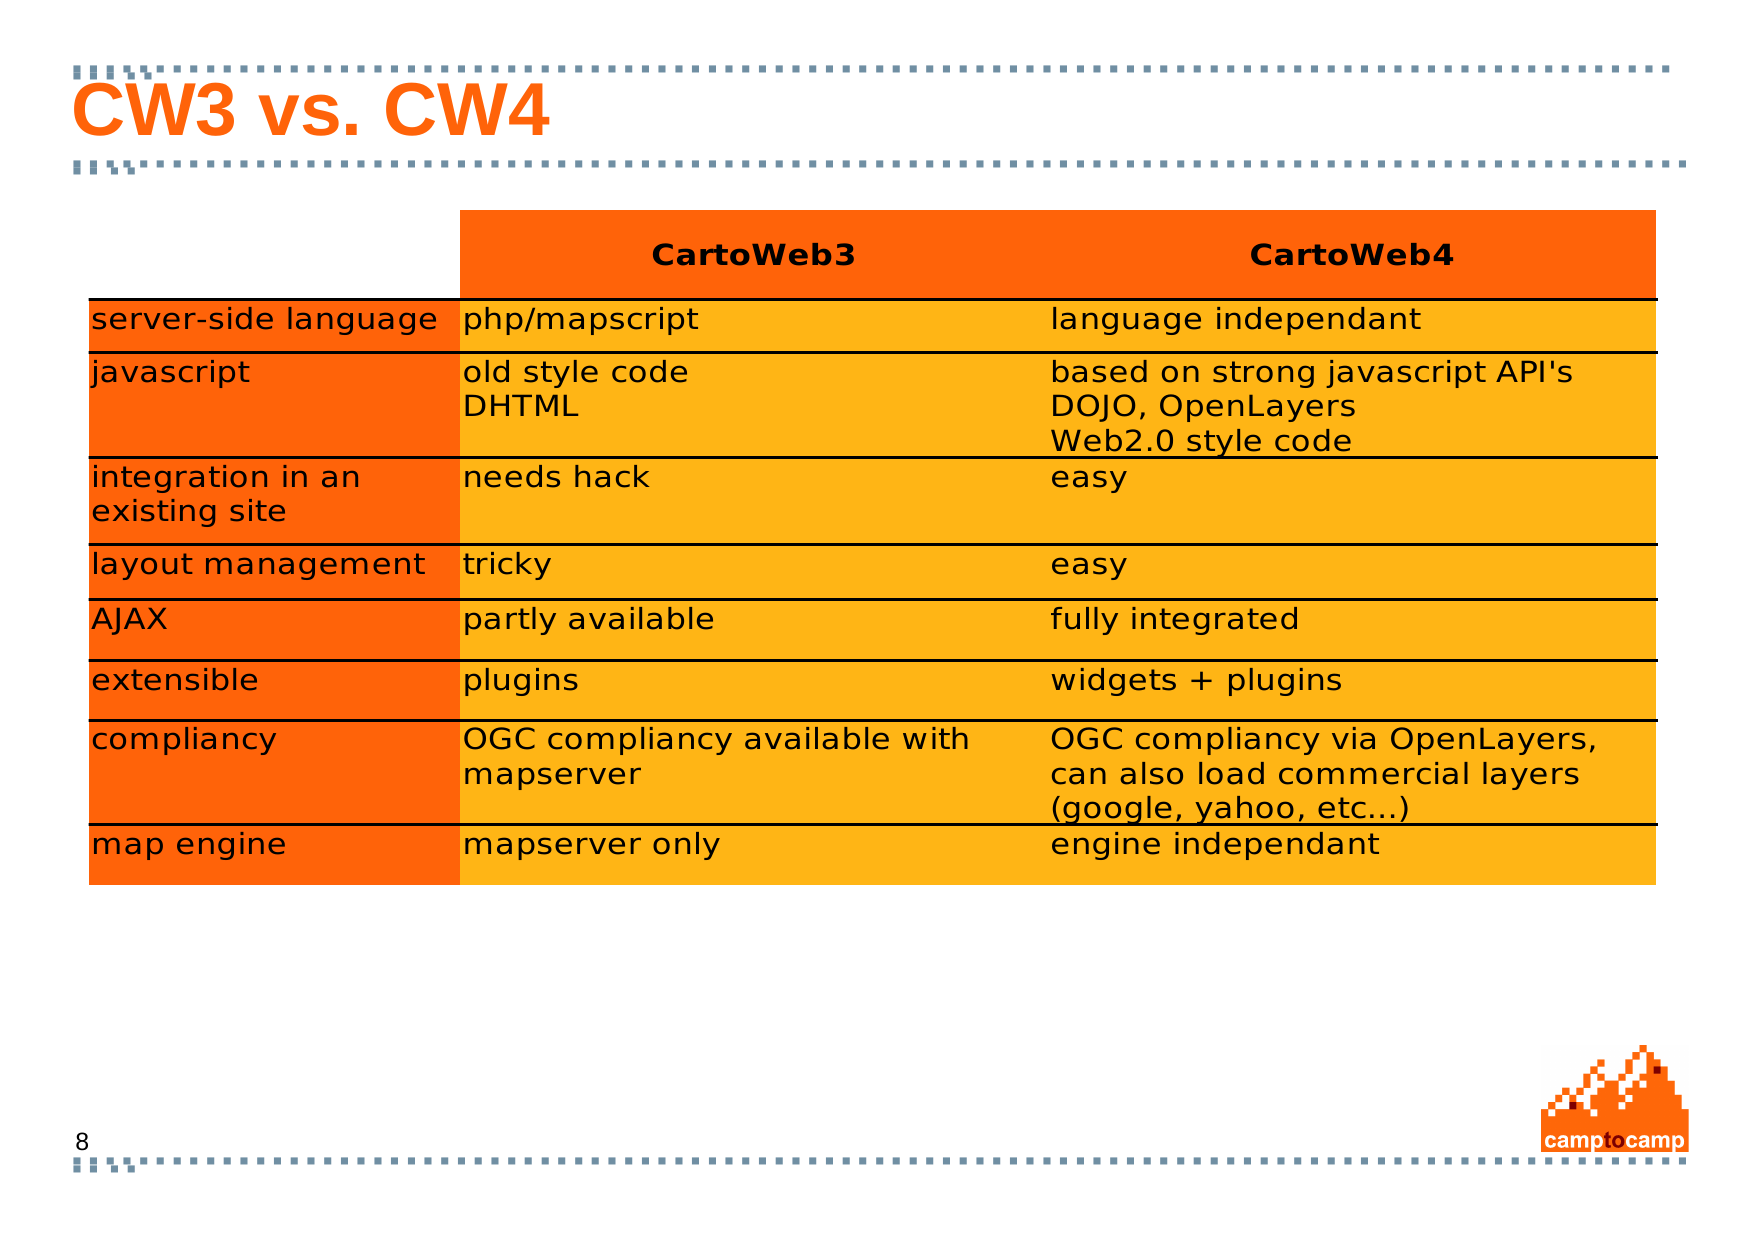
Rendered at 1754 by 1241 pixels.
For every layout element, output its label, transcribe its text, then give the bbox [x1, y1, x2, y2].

picture [1541, 1045, 1689, 1152]
chart [88, 209, 1659, 1063]
title CW3 vs. CW4 [71, 67, 1689, 152]
